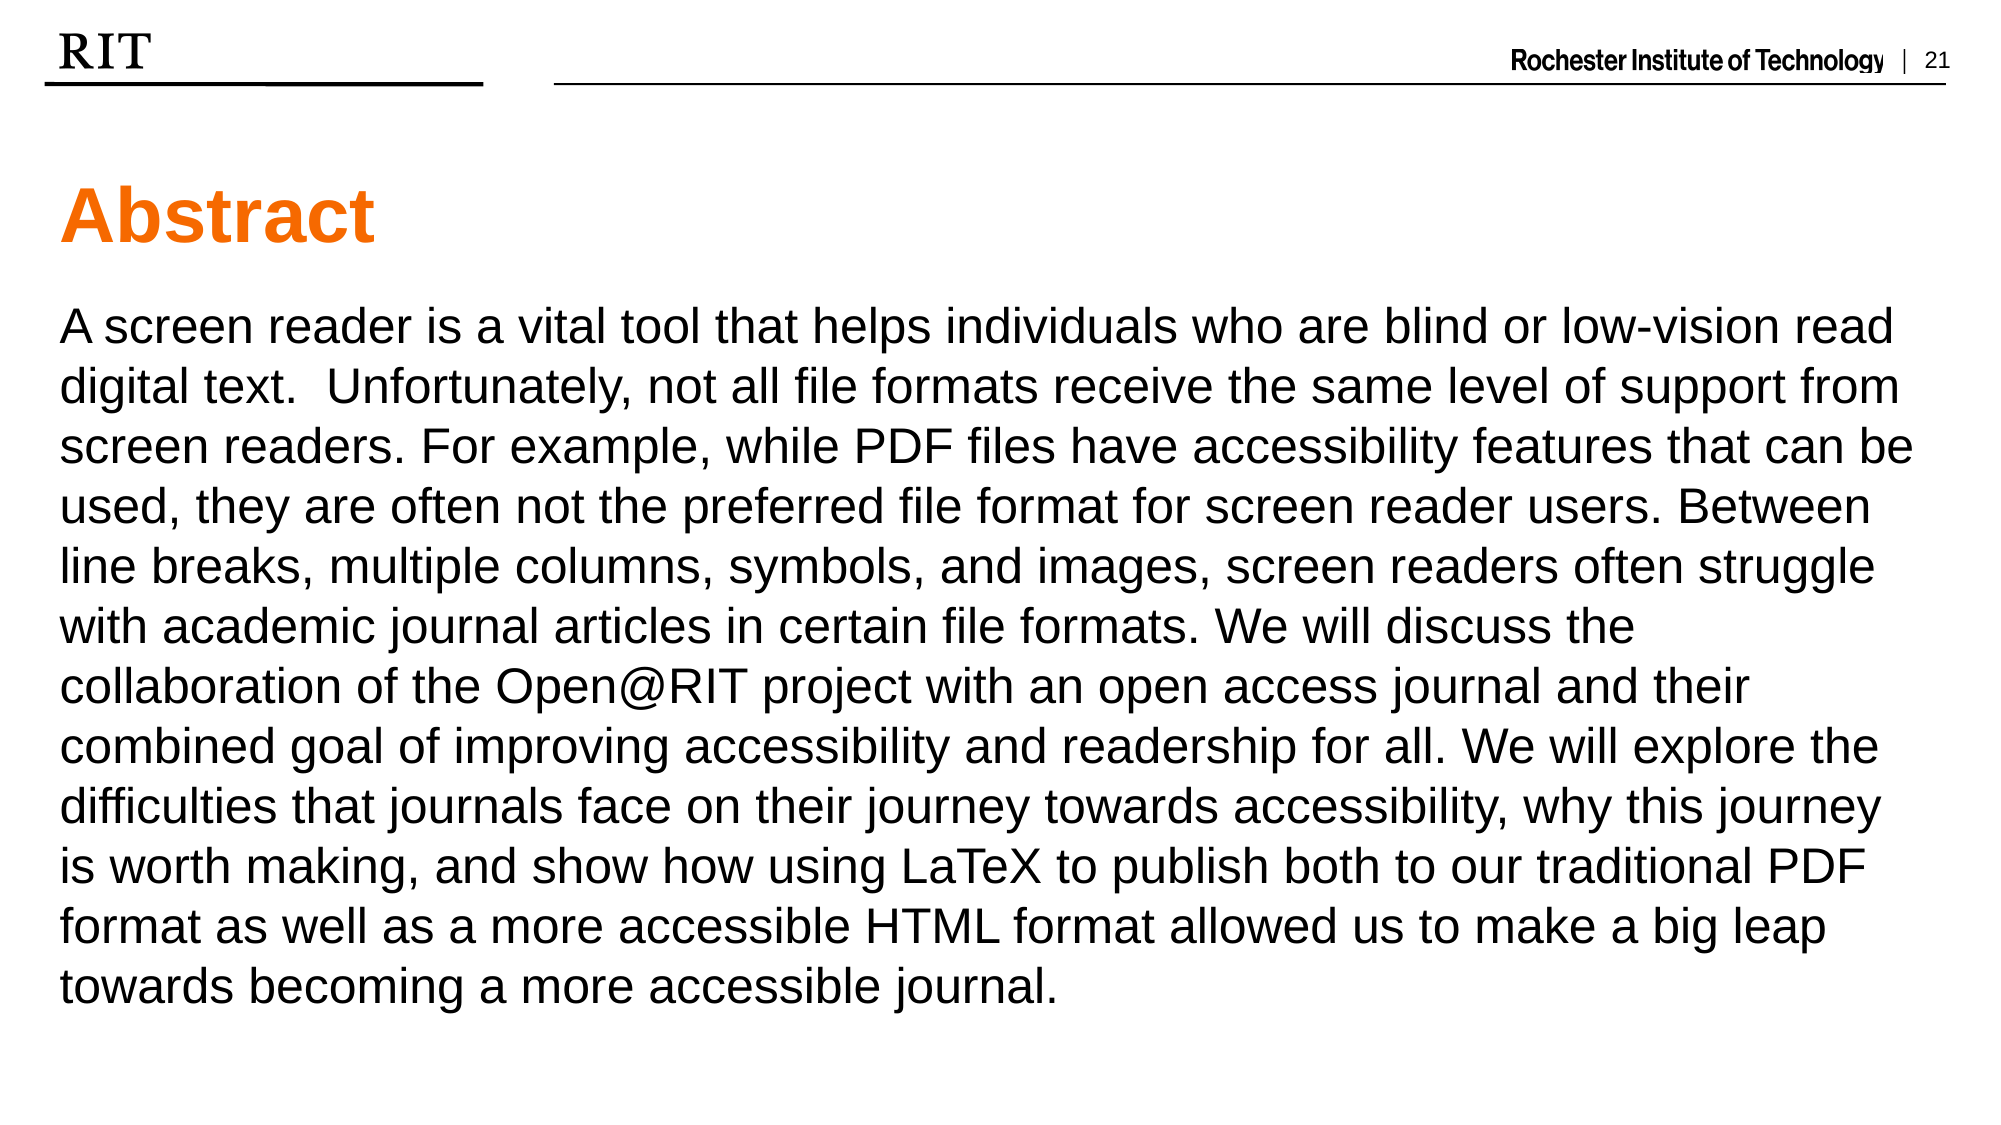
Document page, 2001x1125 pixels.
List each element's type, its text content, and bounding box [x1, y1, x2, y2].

picture [58, 32, 151, 69]
list A screen reader is a vital tool that helps individuals who are blind or low-vision read digital text. Unfortunately, not all file formats receive the same level of support from screen readers. For example, while PDF files have accessibility features that can be used, they are often not the preferred file format for screen reader users. Between line breaks, multiple columns, symbols, and images, screen readers often struggle with academic journal articles in certain file formats. We will discuss the collaboration of the Open@RIT project with an open access journal and their combined goal of improving accessibility and readership for all. We will explore the difficulties that journals face on their journey towards accessibility, why this journey is worth making, and show how using LaTeX to publish both to our traditional PDF format as well as a more accessible HTML format allowed us to make a big leap towards becoming a more accessible journal. [44, 286, 1946, 1030]
list Abstract [44, 157, 1946, 272]
picture [1512, 49, 1883, 73]
